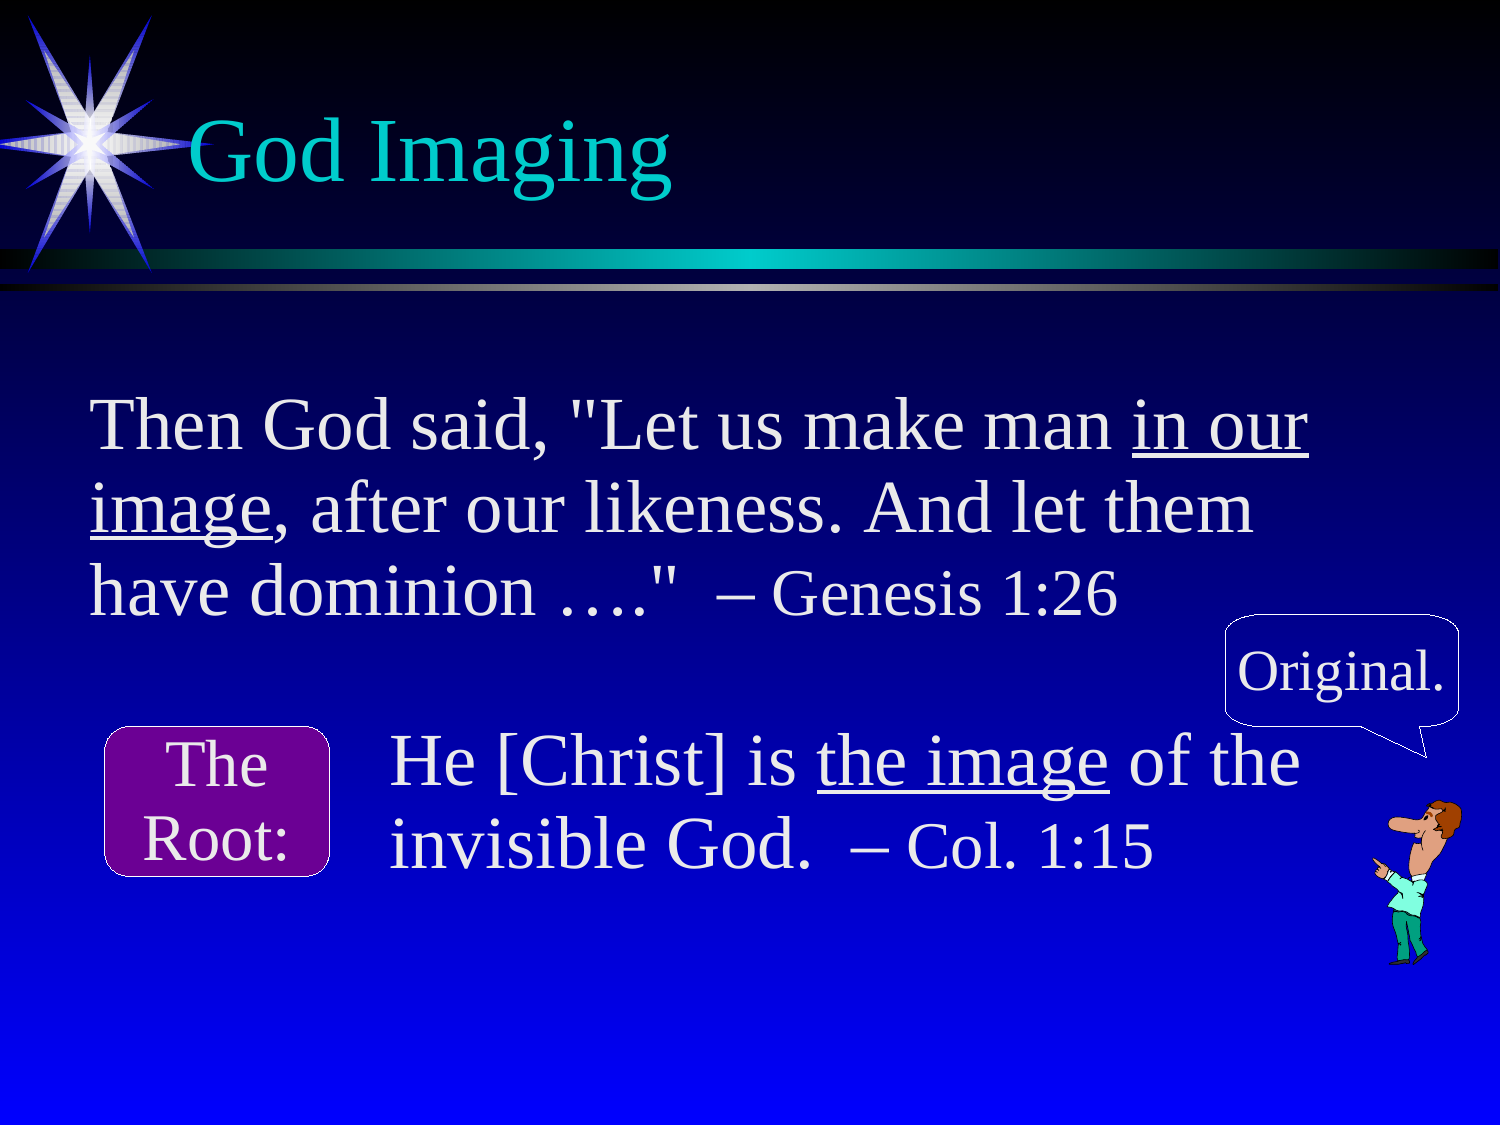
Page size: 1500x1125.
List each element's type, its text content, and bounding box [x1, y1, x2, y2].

text_box He [Christ] is the image of the invisible God. – Col. 1:15 [375, 711, 1380, 893]
text_box Original. [1225, 614, 1459, 758]
chart [1371, 799, 1463, 966]
text_box The Root: [104, 726, 330, 877]
title God Imaging [187, 56, 1463, 244]
text_box Then God said, "Let us make man in our image, after our likeness. And let them have dominion …." – Genesis 1:26 [75, 375, 1351, 639]
